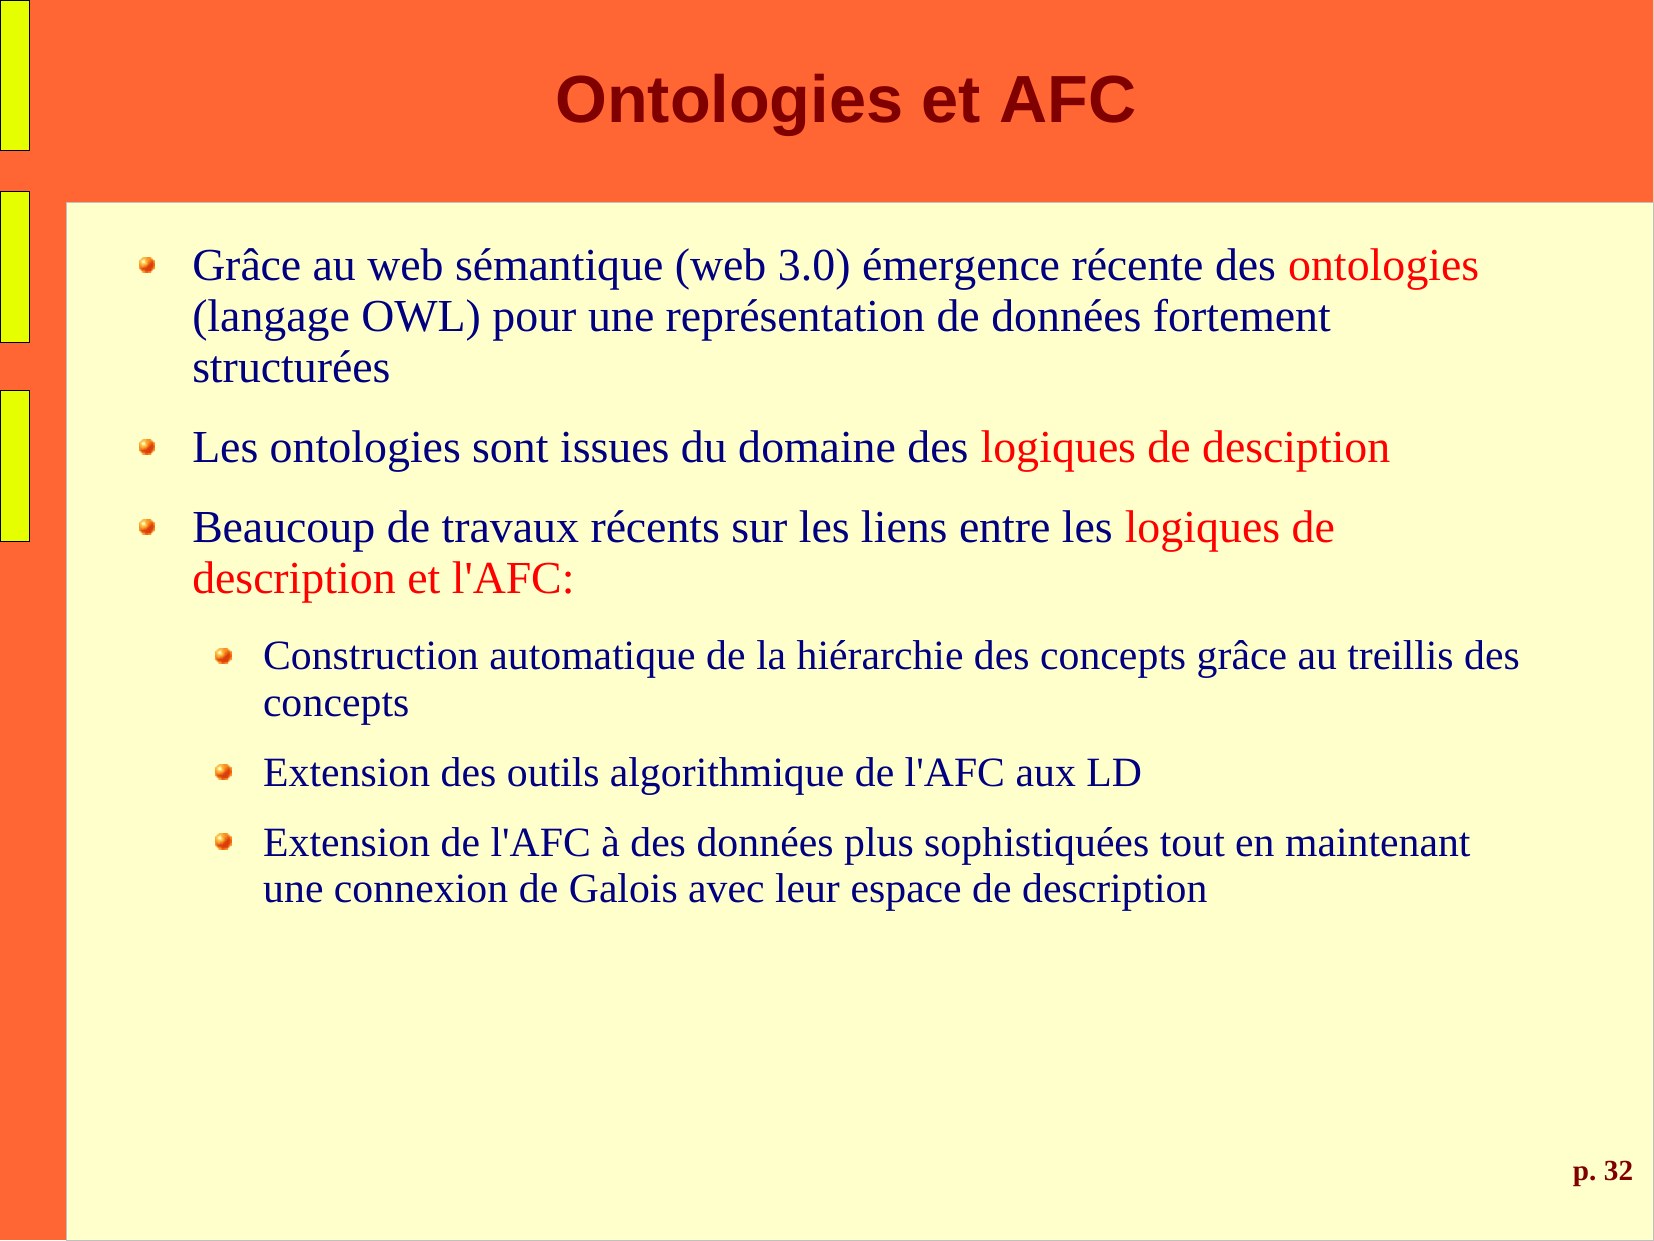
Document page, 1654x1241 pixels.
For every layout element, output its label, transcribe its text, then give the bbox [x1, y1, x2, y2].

title Ontologies et AFC [98, 41, 1594, 158]
list Grâce au web sémantique (web 3.0) émergence récente des ontologies (langage OWL) pour une représentation de données fortement structurées Les ontologies sont issues du domaine des logiques de desciption Beaucoup de travaux récents sur les liens entre les logiques de description et l'AFC: Construction automatique de la hiérarchie des concepts grâce au treillis des concepts Extension des outils algorithmique de l'AFC aux LD Extension de l'AFC à des données plus sophistiquées tout en maintenant une connexion de Galois avec leur espace de description [121, 239, 1534, 1112]
